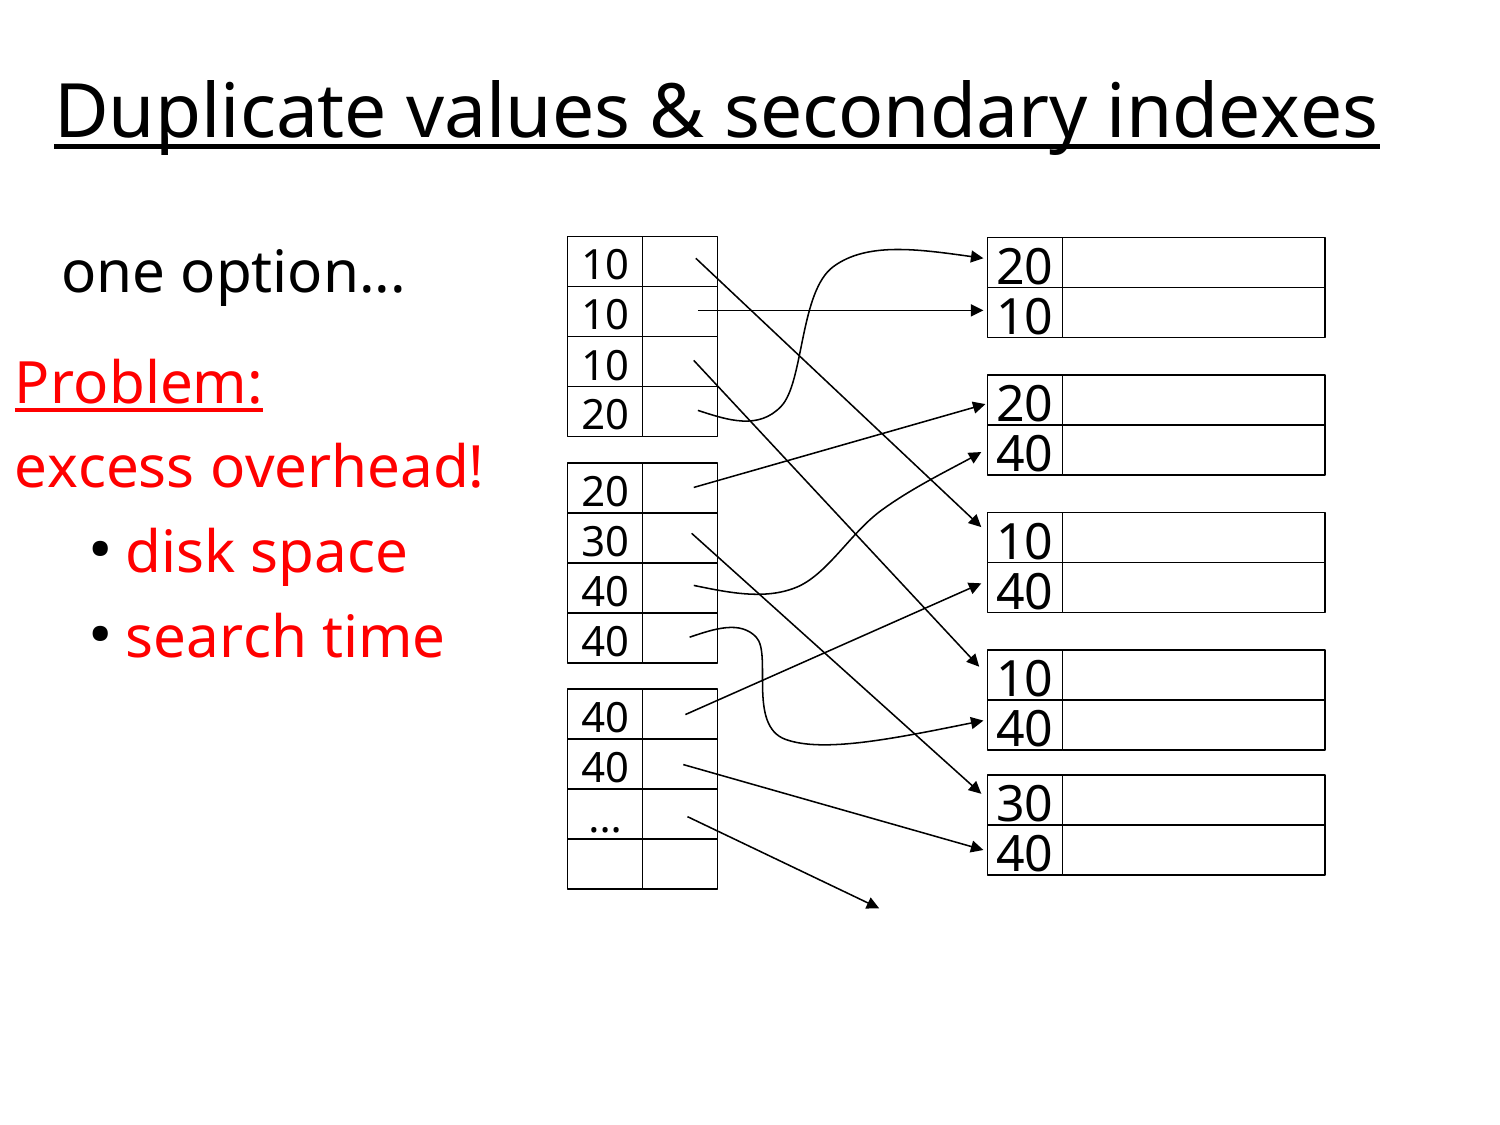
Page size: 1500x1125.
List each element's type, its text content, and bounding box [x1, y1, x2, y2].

text_box [1062, 237, 1326, 338]
text_box 30 [567, 512, 643, 562]
text_box one option... [54, 224, 413, 311]
text_box 10 [987, 288, 1062, 338]
text_box ... [567, 788, 642, 838]
text_box [642, 236, 718, 437]
text_box 10 [987, 650, 1062, 701]
text_box 10 [987, 512, 1062, 563]
text_box 40 [567, 612, 643, 663]
text_box 40 [567, 562, 642, 612]
text_box 10 [567, 286, 643, 336]
text_box 40 [987, 563, 1062, 613]
text_box 30 [987, 774, 1062, 826]
text_box 40 [567, 688, 642, 738]
text_box 40 [987, 826, 1062, 876]
text_box [642, 462, 718, 663]
text_box [567, 688, 718, 889]
text_box Problem: excess overhead! disk space search time [0, 337, 540, 673]
text_box [1062, 774, 1326, 876]
text_box [1062, 650, 1326, 751]
text_box 40 [987, 426, 1062, 475]
text_box 40 [987, 701, 1062, 751]
text_box 20 [987, 375, 1062, 426]
text_box 20 [987, 237, 1062, 288]
title Duplicate values & secondary indexes [39, 31, 1500, 180]
text_box 40 [567, 738, 643, 788]
text_box 20 [567, 386, 643, 437]
text_box 10 [567, 336, 642, 386]
text_box 10 [567, 236, 642, 286]
text_box [1062, 512, 1326, 613]
text_box [1062, 375, 1326, 475]
text_box 20 [567, 462, 642, 512]
